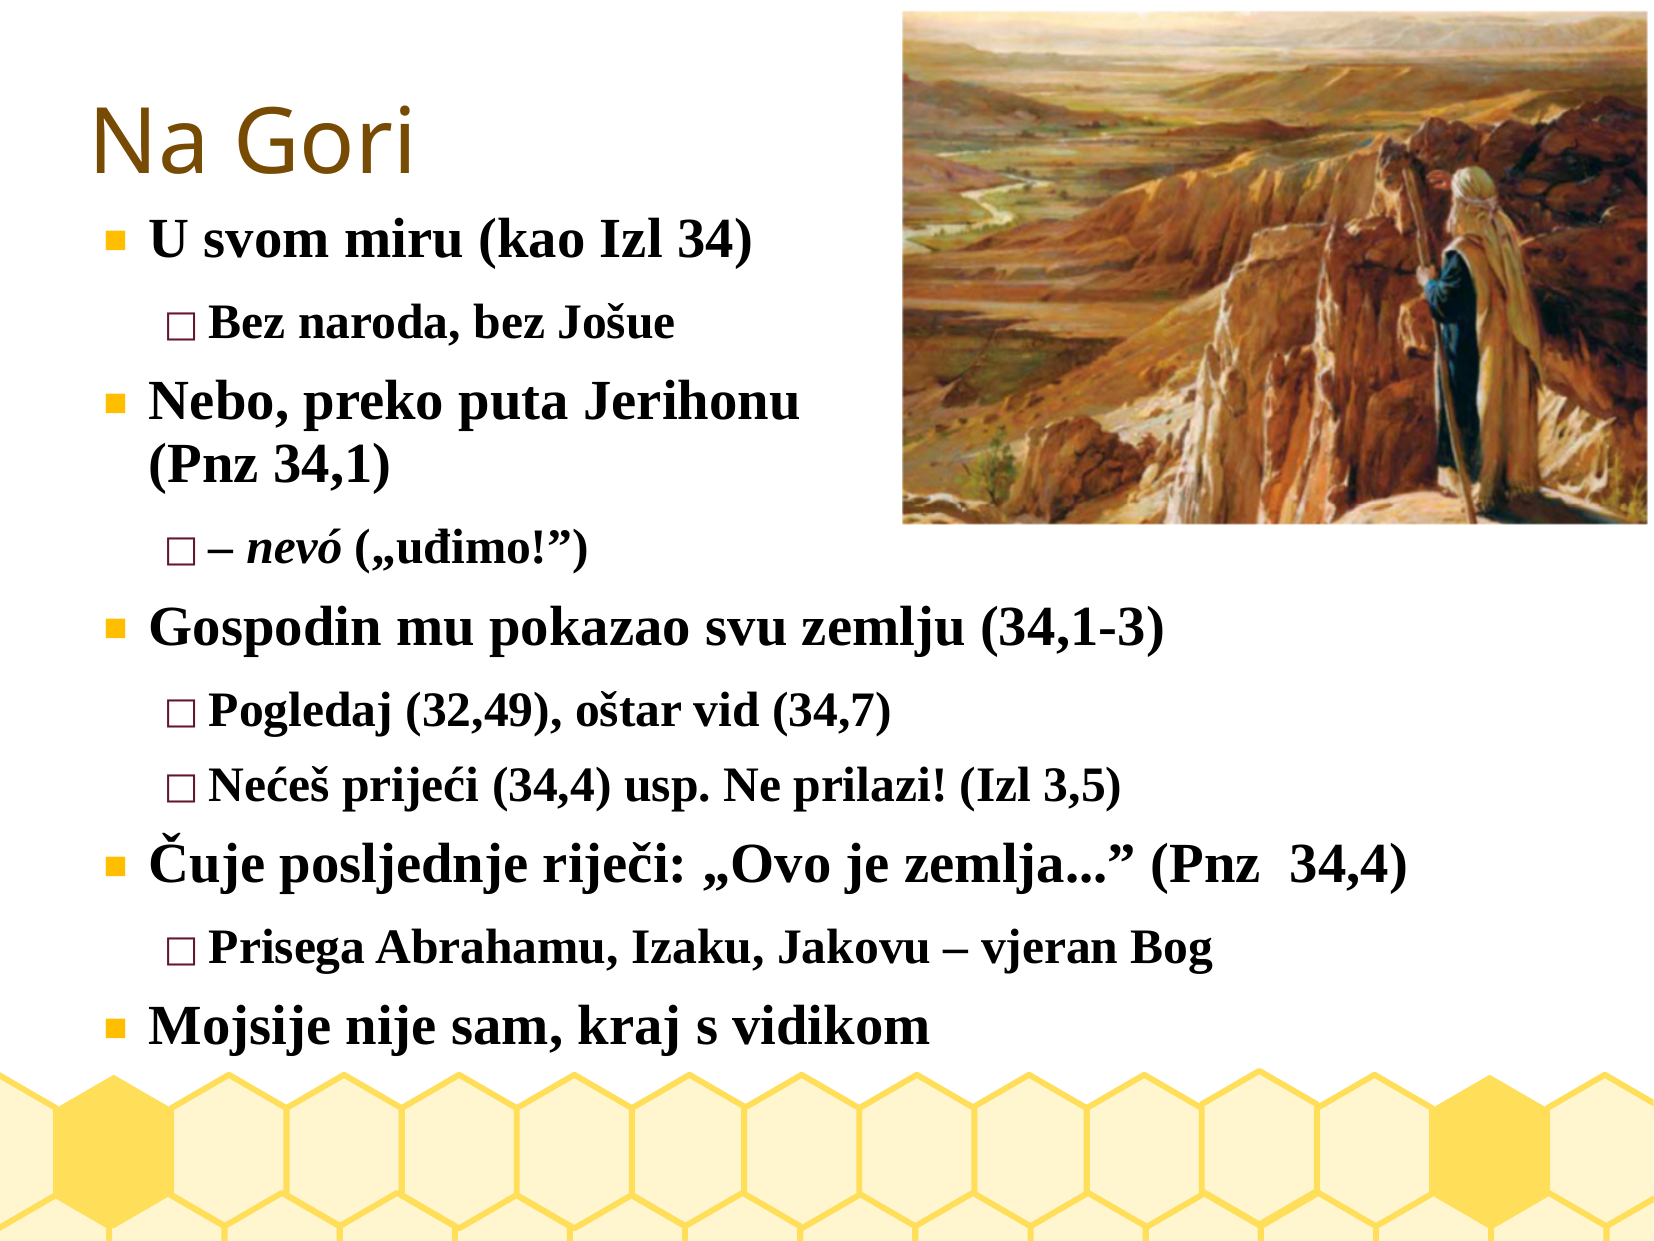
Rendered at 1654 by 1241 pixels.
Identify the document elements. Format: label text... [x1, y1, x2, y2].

picture [896, 6, 1654, 532]
title Na Gori [88, 39, 896, 206]
list U svom miru (kao Izl 34) Bez naroda, bez Jošue Nebo, preko puta Jerihonu (Pnz 34,1) – nevó („uđimo!”) Gospodin mu pokazao svu zemlju (34,1-3) Pogledaj (32,49), oštar vid (34,7) Nećeš prijeći (34,4) usp. Ne prilazi! (Izl 3,5) Čuje posljednje riječi: „Ovo je zemlja...” (Pnz 34,4) Prisega Abrahamu, Izaku, Jakovu – vjeran Bog Mojsije nije sam, kraj s vidikom [88, 206, 1625, 1063]
